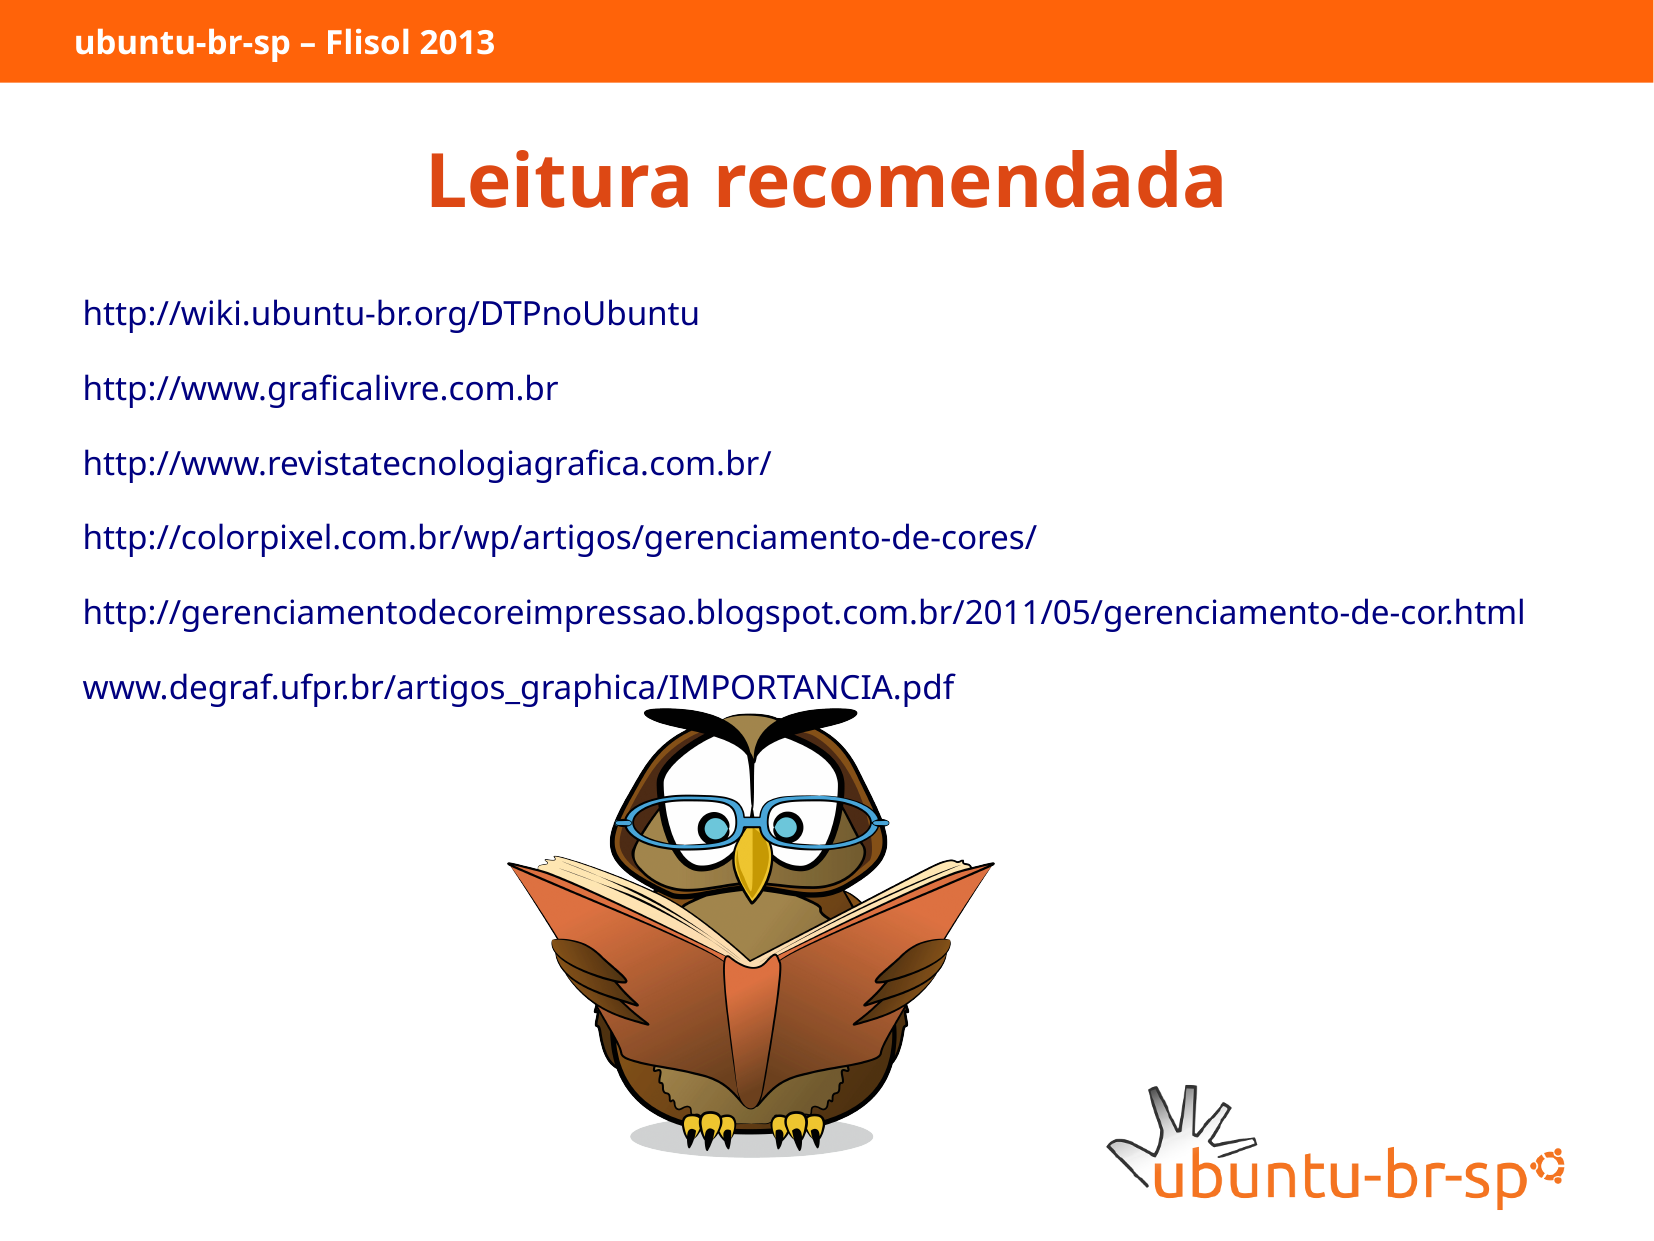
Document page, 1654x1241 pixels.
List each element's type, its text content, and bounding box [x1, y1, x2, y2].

title Leitura recomendada [82, 120, 1571, 237]
picture [1098, 1080, 1571, 1216]
picture [507, 708, 995, 1158]
list http://wiki.ubuntu-br.org/DTPnoUbuntu http://www.graficalivre.com.br http://www.revistatecnologiagrafica.com.br/ http://colorpixel.com.br/wp/artigos/gerenciamento-de-cores/ http://gerenciamentodecoreimpressao.blogspot.com.br/2011/05/gerenciamento-de-cor.html www.degraf.ufpr.br/artigos_graphica/IMPORTANCIA.pdf [82, 290, 1539, 1010]
